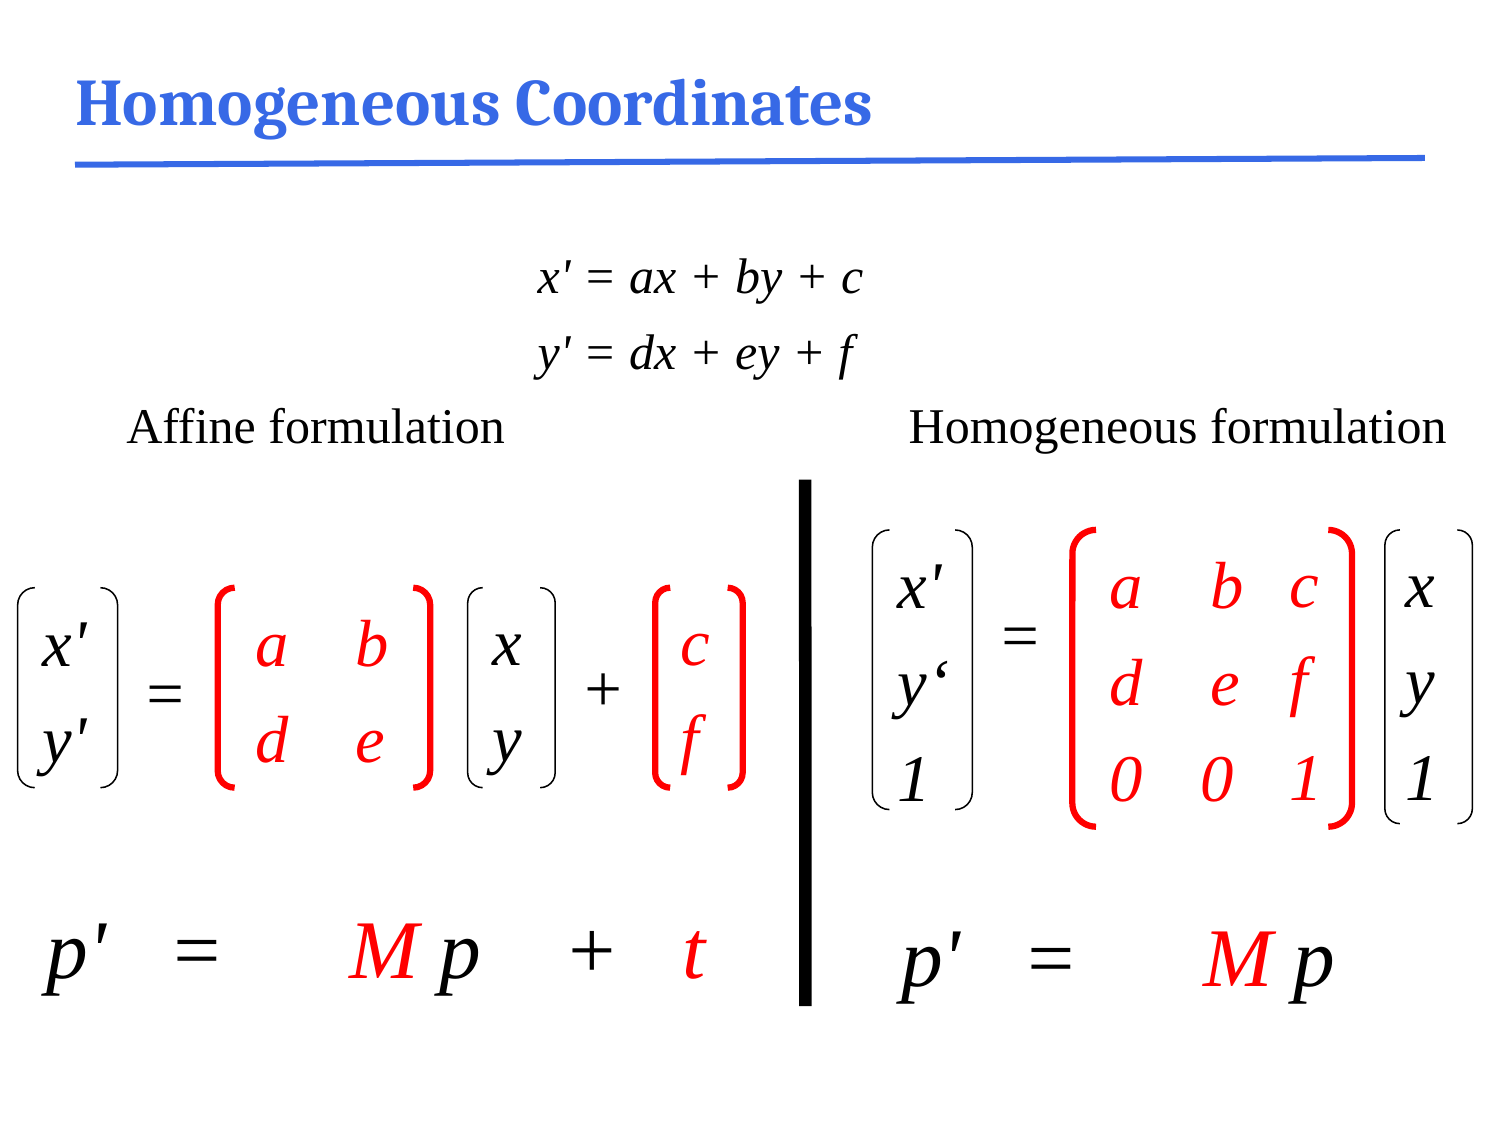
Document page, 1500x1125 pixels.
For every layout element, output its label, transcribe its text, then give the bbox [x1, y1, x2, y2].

text_box c f [680, 598, 718, 776]
text_box c f 1 [1289, 541, 1327, 814]
text_box Homogeneous formulation [893, 386, 1462, 462]
text_box = [997, 592, 1048, 673]
text_box x' y' [42, 600, 106, 777]
text_box x' y‘ 1 [897, 542, 960, 815]
text_box x' = ax + by + c y' = dx + ey + f [537, 243, 988, 380]
text_box Affine formulation [111, 386, 520, 462]
text_box p' = M p + t [32, 887, 721, 1004]
text_box a b d e 0 0 [1109, 542, 1248, 815]
title Homogeneous Coordinates [75, 9, 1351, 198]
text_box x y [492, 598, 554, 776]
text_box a b d e [255, 600, 393, 777]
text_box = [142, 650, 193, 731]
text_box x y 1 [1405, 541, 1468, 814]
text_box p' = M p [886, 895, 1351, 1011]
text_box + [580, 645, 631, 726]
